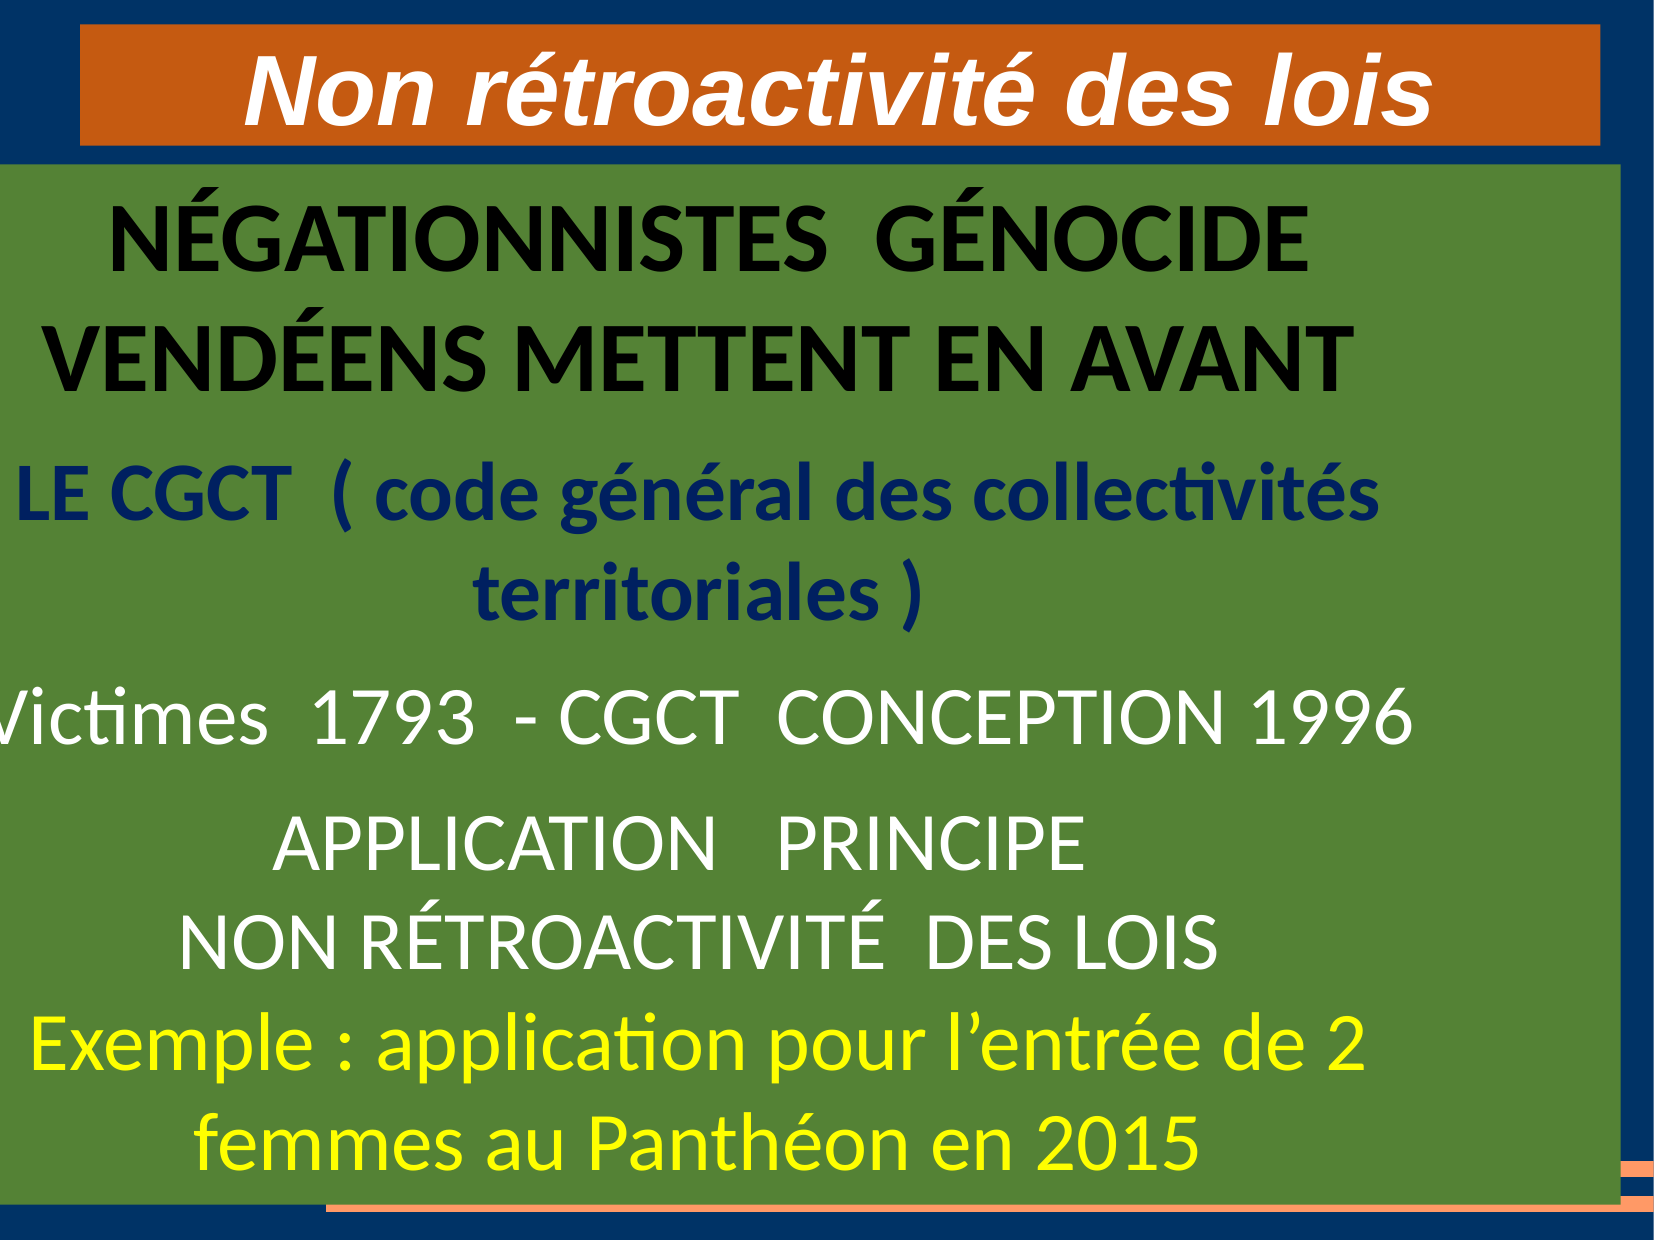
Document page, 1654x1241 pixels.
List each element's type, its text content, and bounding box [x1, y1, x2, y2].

title Non rétroactivité des lois [80, 24, 1601, 146]
text_box NÉGATIONNISTES GÉNOCIDE VENDÉENS METTENT EN AVANT LE CGCT ( code général des collectivités territoriales ) Victimes 1793 - CGCT CONCEPTION 1996 APPLICATION PRINCIPE NON RÉTROACTIVITÉ DES LOIS Exemple : application pour l’entrée de 2 femmes au Panthéon en 2015 [0, 164, 1621, 1205]
